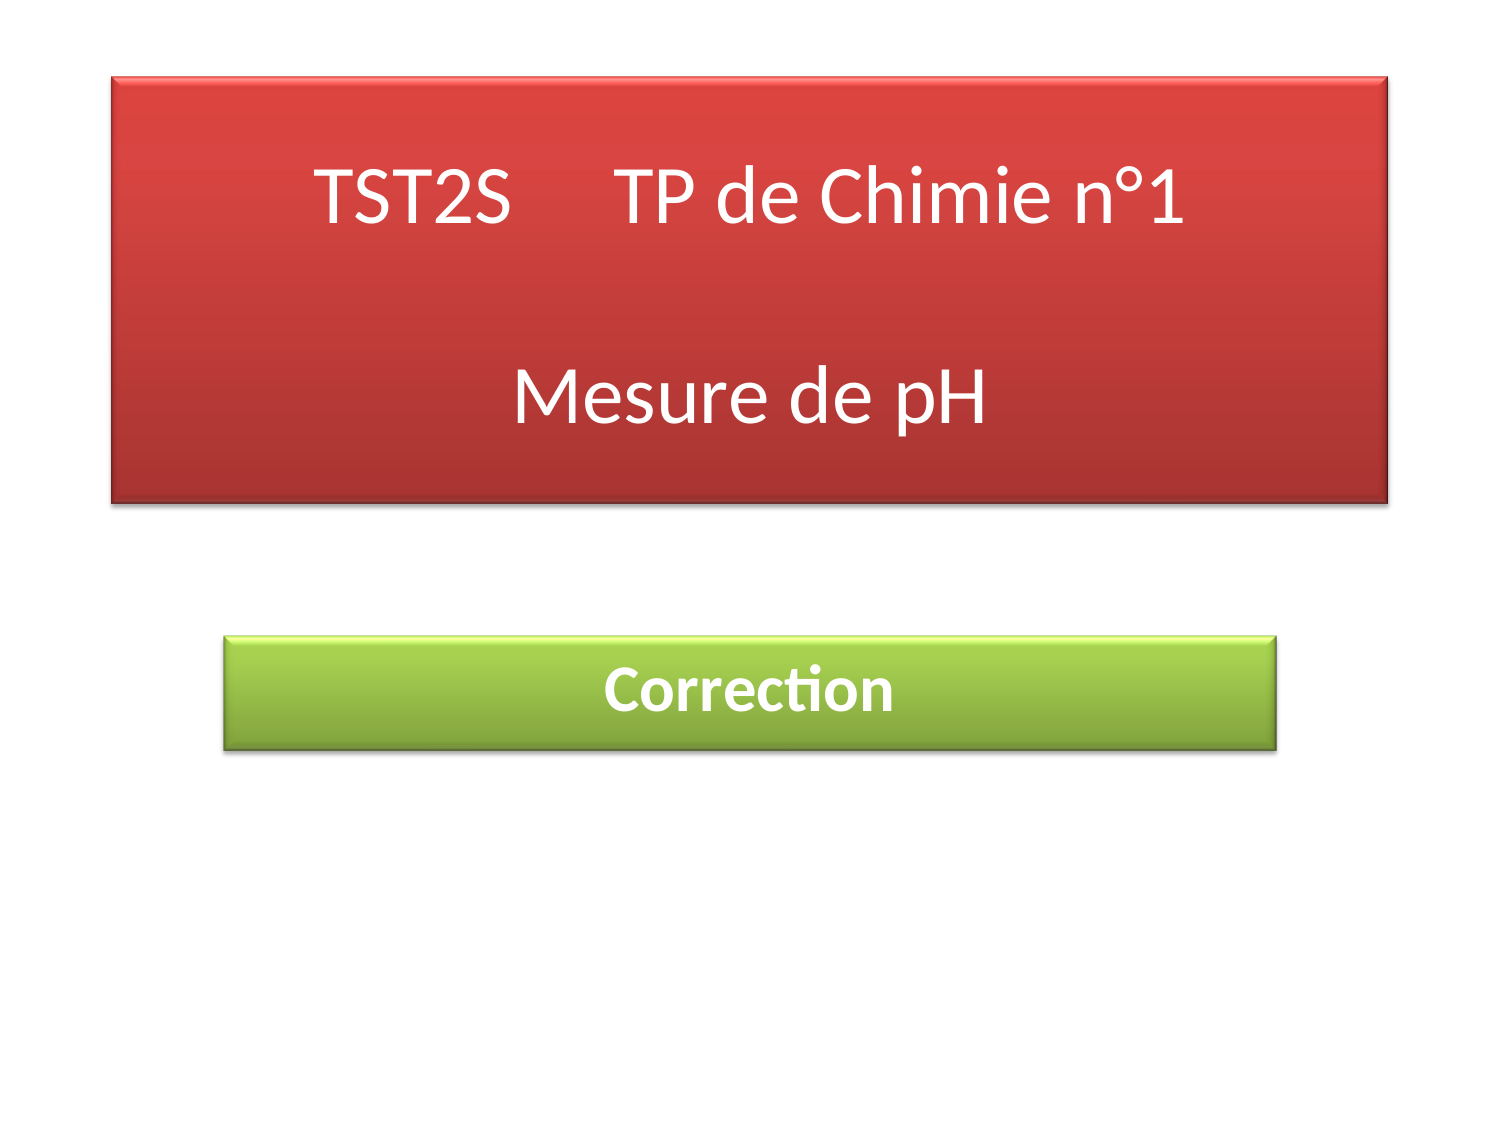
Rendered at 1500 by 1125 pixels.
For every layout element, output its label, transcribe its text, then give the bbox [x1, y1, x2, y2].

text_box TST2S TP de Chimie n°1 Mesure de pH [112, 78, 1388, 504]
picture [215, 618, 1285, 763]
text_box Correction [225, 637, 1276, 752]
picture [103, 59, 1397, 516]
